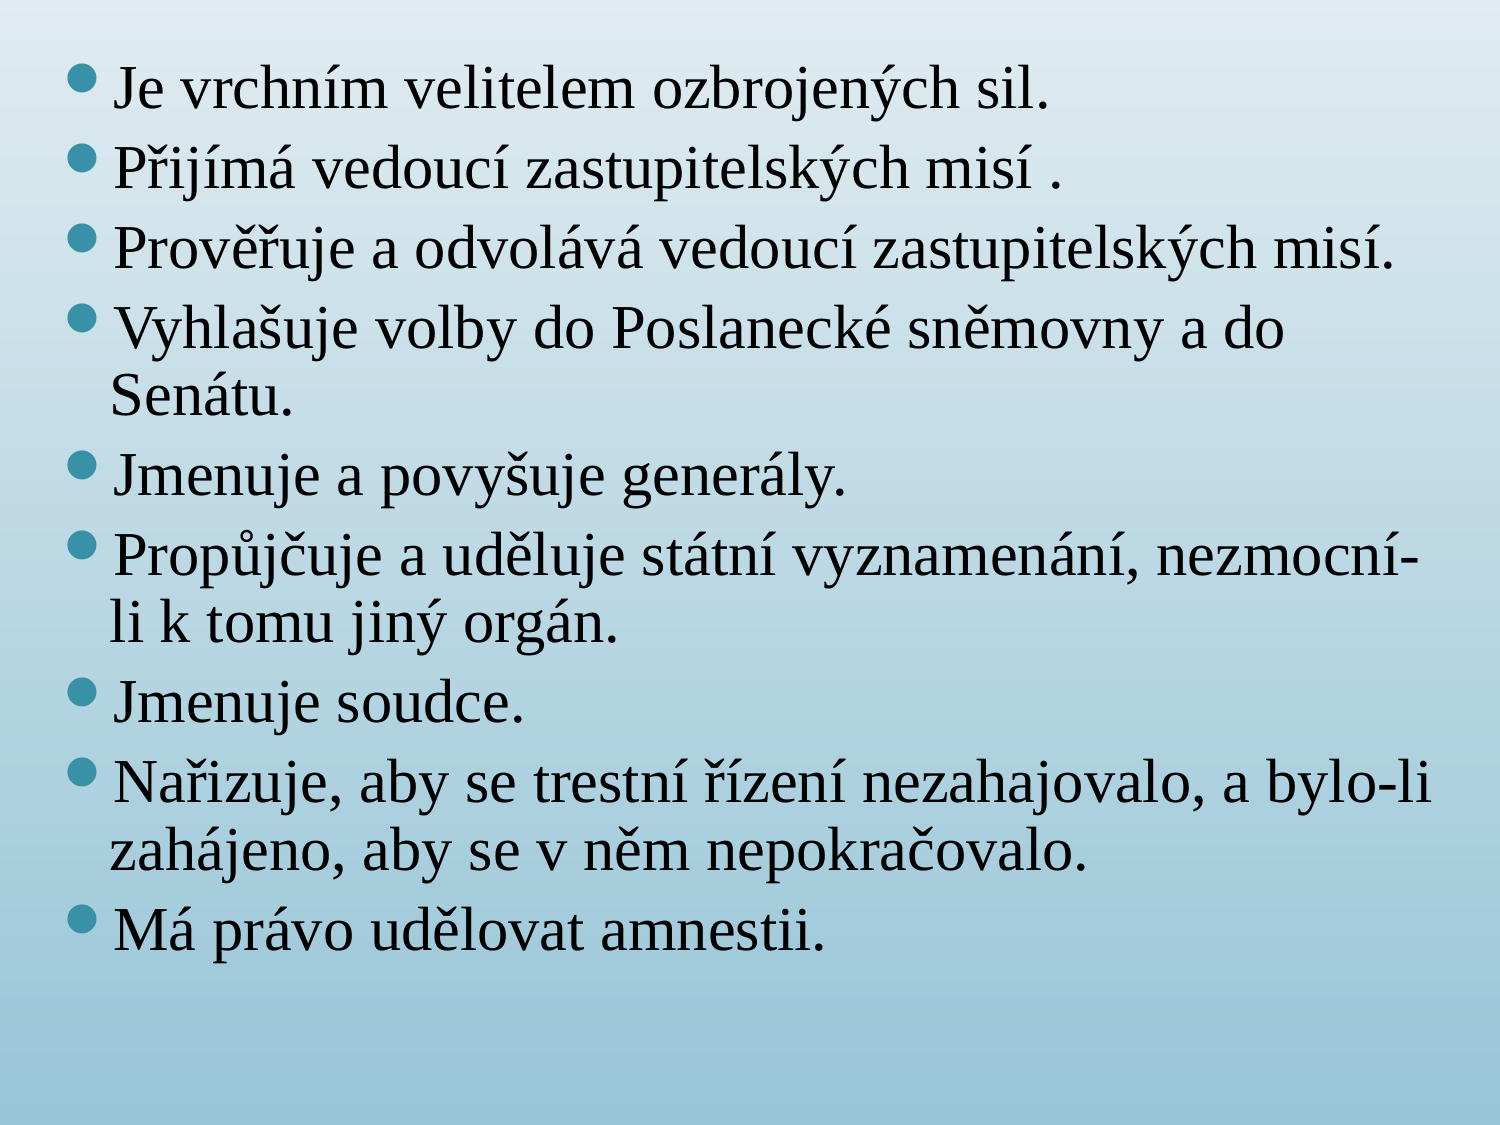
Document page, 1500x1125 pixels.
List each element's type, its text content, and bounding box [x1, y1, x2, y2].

list Je vrchním velitelem ozbrojených sil. Přijímá vedoucí zastupitelských misí . Prověřuje a odvolává vedoucí zastupitelských misí. Vyhlašuje volby do Poslanecké sněmovny a do Senátu. Jmenuje a povyšuje generály. Propůjčuje a uděluje státní vyznamenání, nezmocní-li k tomu jiný orgán. Jmenuje soudce. Nařizuje, aby se trestní řízení nezahajovalo, a bylo-li zahájeno, aby se v něm nepokračovalo. Má právo udělovat amnestii. [35, 46, 1466, 1052]
